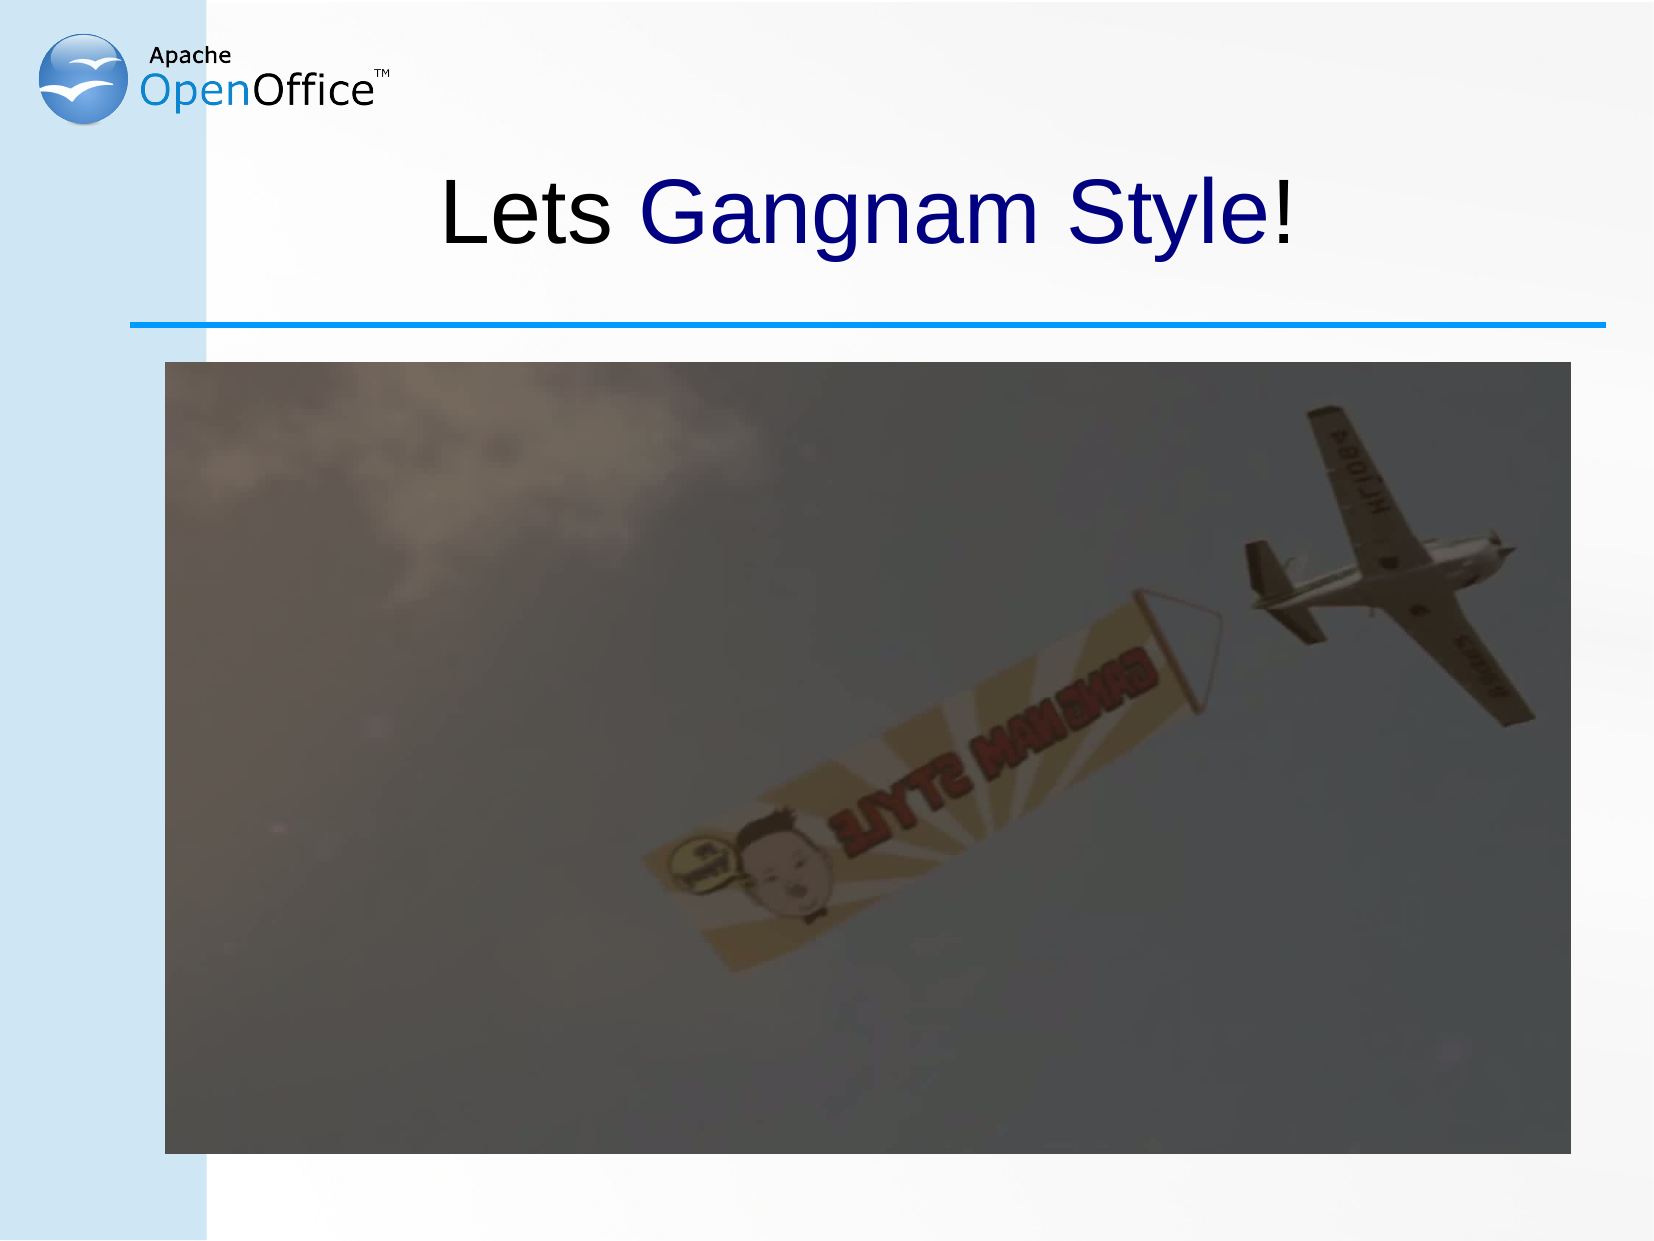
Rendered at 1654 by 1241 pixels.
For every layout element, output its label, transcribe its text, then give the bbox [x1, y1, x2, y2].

title Lets Gangnam Style! [165, 108, 1571, 316]
picture [35, 2, 1654, 1241]
